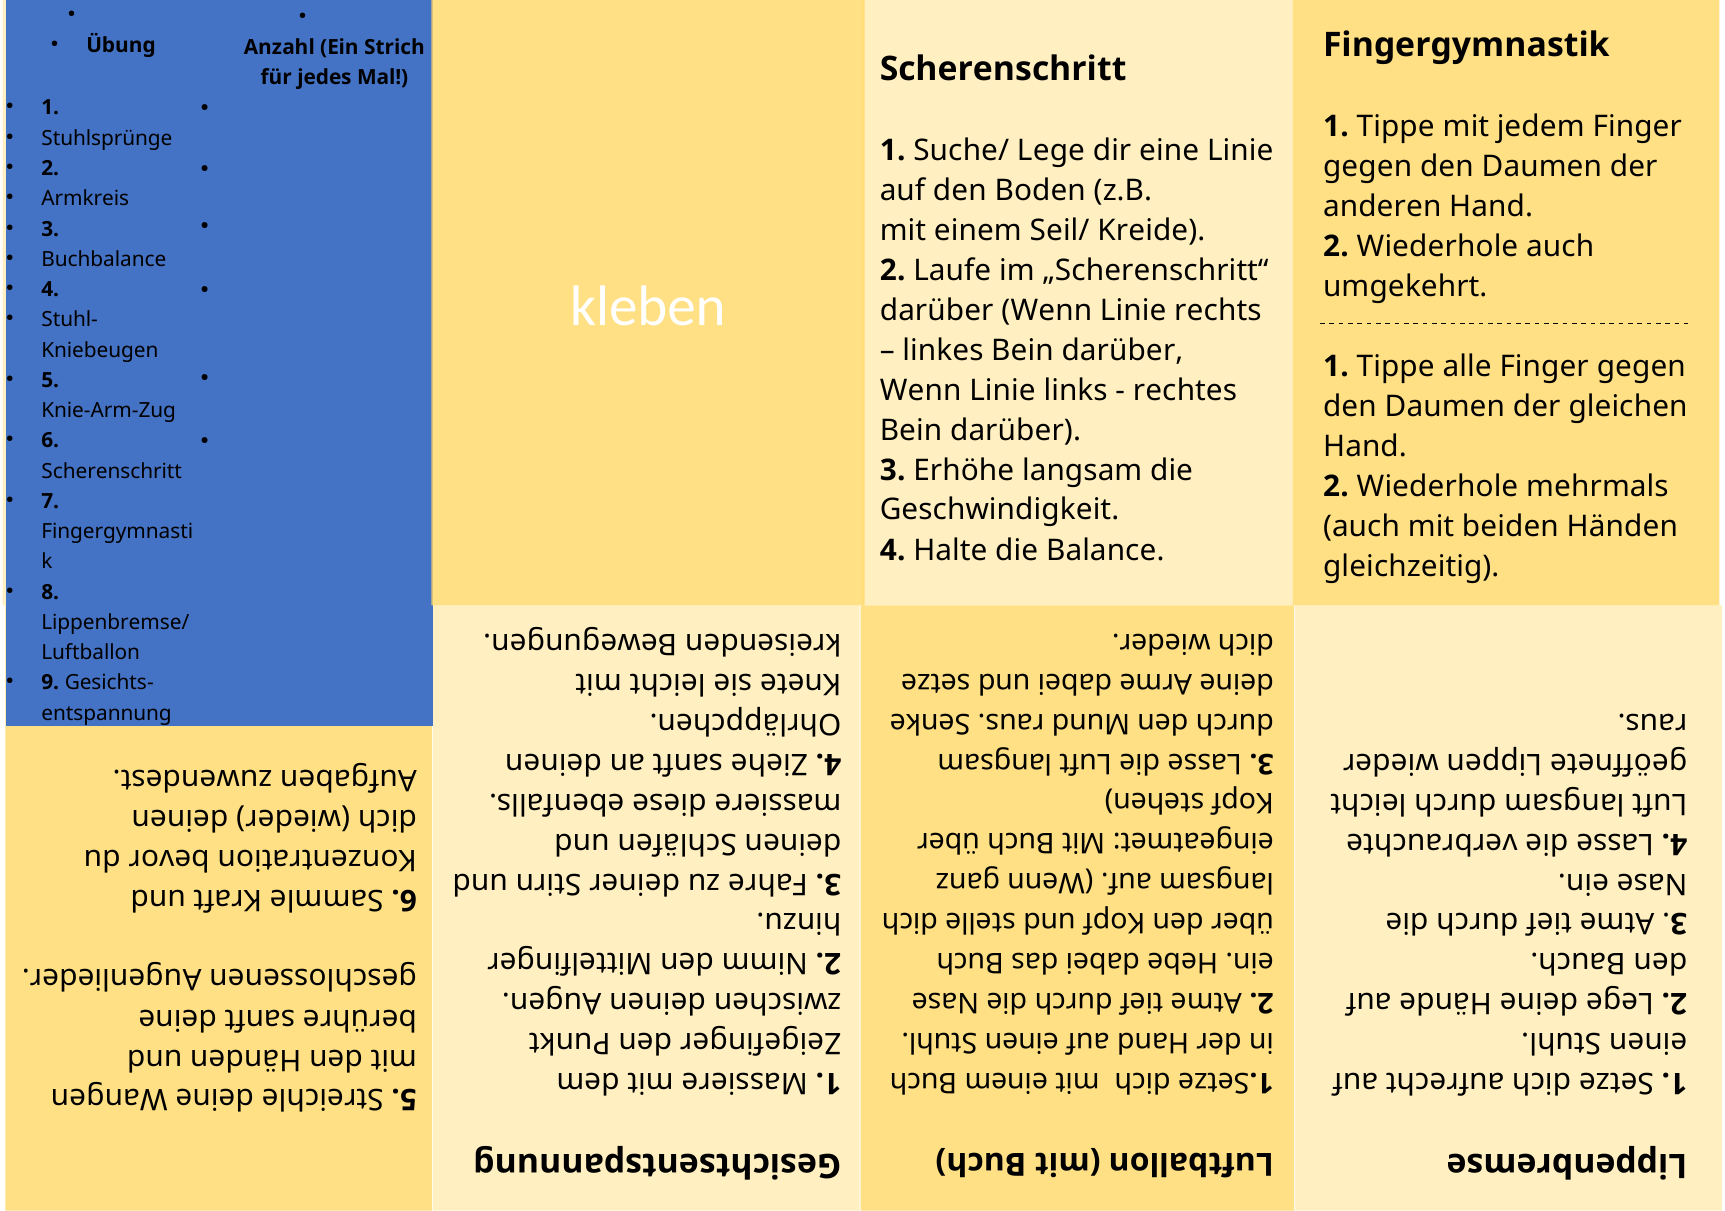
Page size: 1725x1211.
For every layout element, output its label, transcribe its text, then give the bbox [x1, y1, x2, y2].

table_header Anzahl (Ein Strich für jedes Mal!) [201, 0, 431, 91]
text_box kleben [431, 0, 865, 605]
table_cell 8. Lippenbremse/ Luftballon [6, 575, 201, 666]
text_box 5. Streichle deine Wangen mit den Händen und berühre sanft deine geschlossenen Augenlieder. 6. Sammle Kraft und Konzentration bevor du dich (wieder) deinen Aufgaben zuwendest. [5, 605, 432, 1211]
text_box Scherenschritt 1. Suche/ Lege dir eine Linie auf den Boden (z.B. mit einem Seil/ Kreide). 2. Laufe im „Scherenschritt“ darüber (Wenn Linie rechts – linkes Bein darüber, Wenn Linie links - rechtes Bein darüber). 3. Erhöhe langsam die Geschwindigkeit. 4. Halte die Balance. [865, 0, 1293, 605]
table_cell 9. Gesichts-entspannung [6, 666, 201, 726]
table_cell 1. Stuhlsprünge [6, 91, 201, 151]
table_cell 5. Knie-Arm-Zug [6, 363, 201, 424]
text_box Fingergymnastik 1. Tippe mit jedem Finger gegen den Daumen der anderen Hand. 2. Wiederhole auch umgekehrt. 1. Tippe alle Finger gegen den Daumen der gleichen Hand. 2. Wiederhole mehrmals (auch mit beiden Händen gleichzeitig). [1293, 0, 1719, 605]
table_cell [201, 151, 431, 212]
table_cell [201, 484, 431, 575]
table_cell [201, 272, 431, 363]
table_cell 6. Scherenschritt [6, 424, 201, 484]
table_header Übung [6, 0, 201, 91]
text_box Gesichtsentspannung 1. Massiere mit dem Zeigefinger den Punkt zwischen deinen Augen. 2. Nimm den Mittelfinger hinzu. 3. Fahre zu deiner Stirn und deinen Schläfen und massiere diese ebenfalls. 4. Ziehe sanft an deinen Ohrläppchen. Knete sie leicht mit kreisenden Bewegungen. [433, 605, 860, 1211]
text_box Lippenbremse 1. Setze dich aufrecht auf einen Stuhl. 2. Lege deine Hände auf den Bauch. 3. Atme tief durch die Nase ein. 4. Lasse die verbrauchte Luft langsam durch leicht geöffnete Lippen wieder raus. [1295, 605, 1722, 1211]
table_cell 3. Buchbalance [6, 212, 201, 272]
table_cell [201, 424, 431, 484]
table_cell [201, 91, 431, 151]
table_cell [201, 666, 433, 726]
table_cell [201, 363, 431, 424]
table_cell 2. Armkreis [6, 151, 201, 212]
text_box Luftballon (mit Buch) 1.Setze dich mit einem Buch in der Hand auf einen Stuhl. 2. Atme tief durch die Nase ein. Hebe dabei das Buch über den Kopf und stelle dich langsam auf. (Wenn ganz eingeatmet: Mit Buch über Kopf stehen) 3. Lasse die Luft langsam durch den Mund raus. Senke deine Arme dabei und setze dich wieder. [861, 605, 1294, 1211]
table_cell [201, 212, 431, 272]
table_cell 7. Fingergymnastik [6, 484, 201, 575]
table_cell 4. Stuhl-Kniebeugen [6, 272, 201, 363]
table_cell [201, 575, 433, 666]
